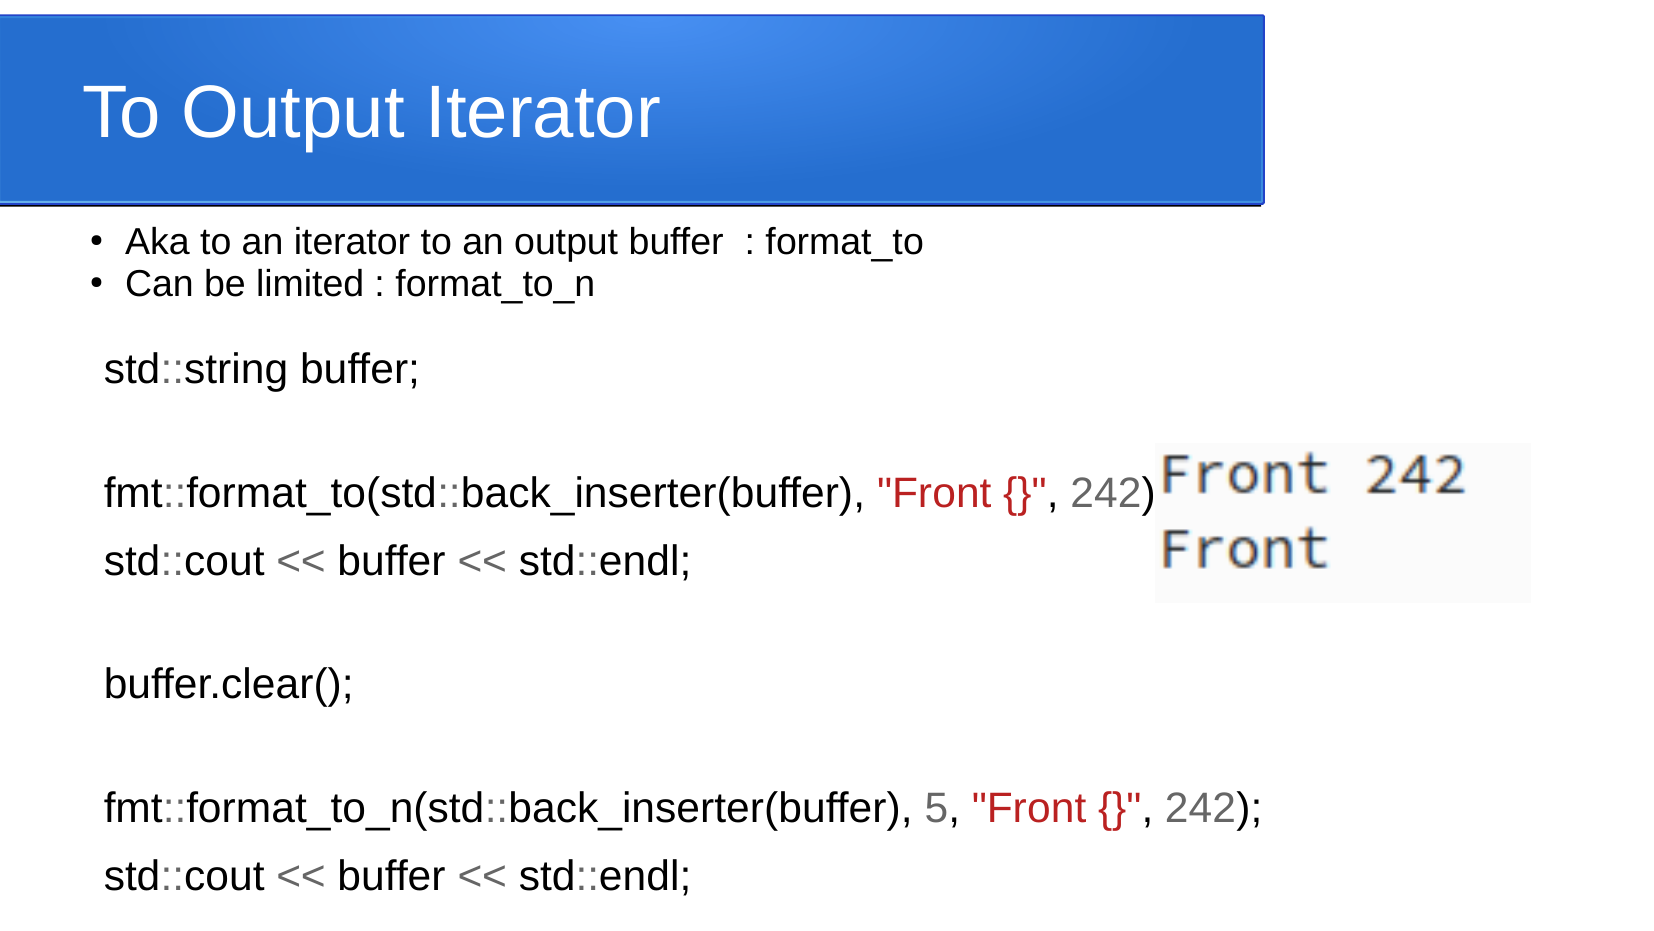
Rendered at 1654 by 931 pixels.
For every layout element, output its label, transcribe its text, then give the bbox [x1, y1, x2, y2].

list std::string buffer; fmt::format_to(std::back_inserter(buffer), "Front {}", 242); std::cout << buffer << std::endl; buffer.clear(); fmt::format_to_n(std::back_inserter(buffer), 5, "Front {}", 242); std::cout << buffer << std::endl; [56, 345, 1636, 901]
title To Output Iterator [82, 29, 1235, 196]
text_box Aka to an iterator to an output buffer : format_to Can be limited : format_to_n [75, 213, 1546, 346]
picture [1155, 443, 1531, 603]
